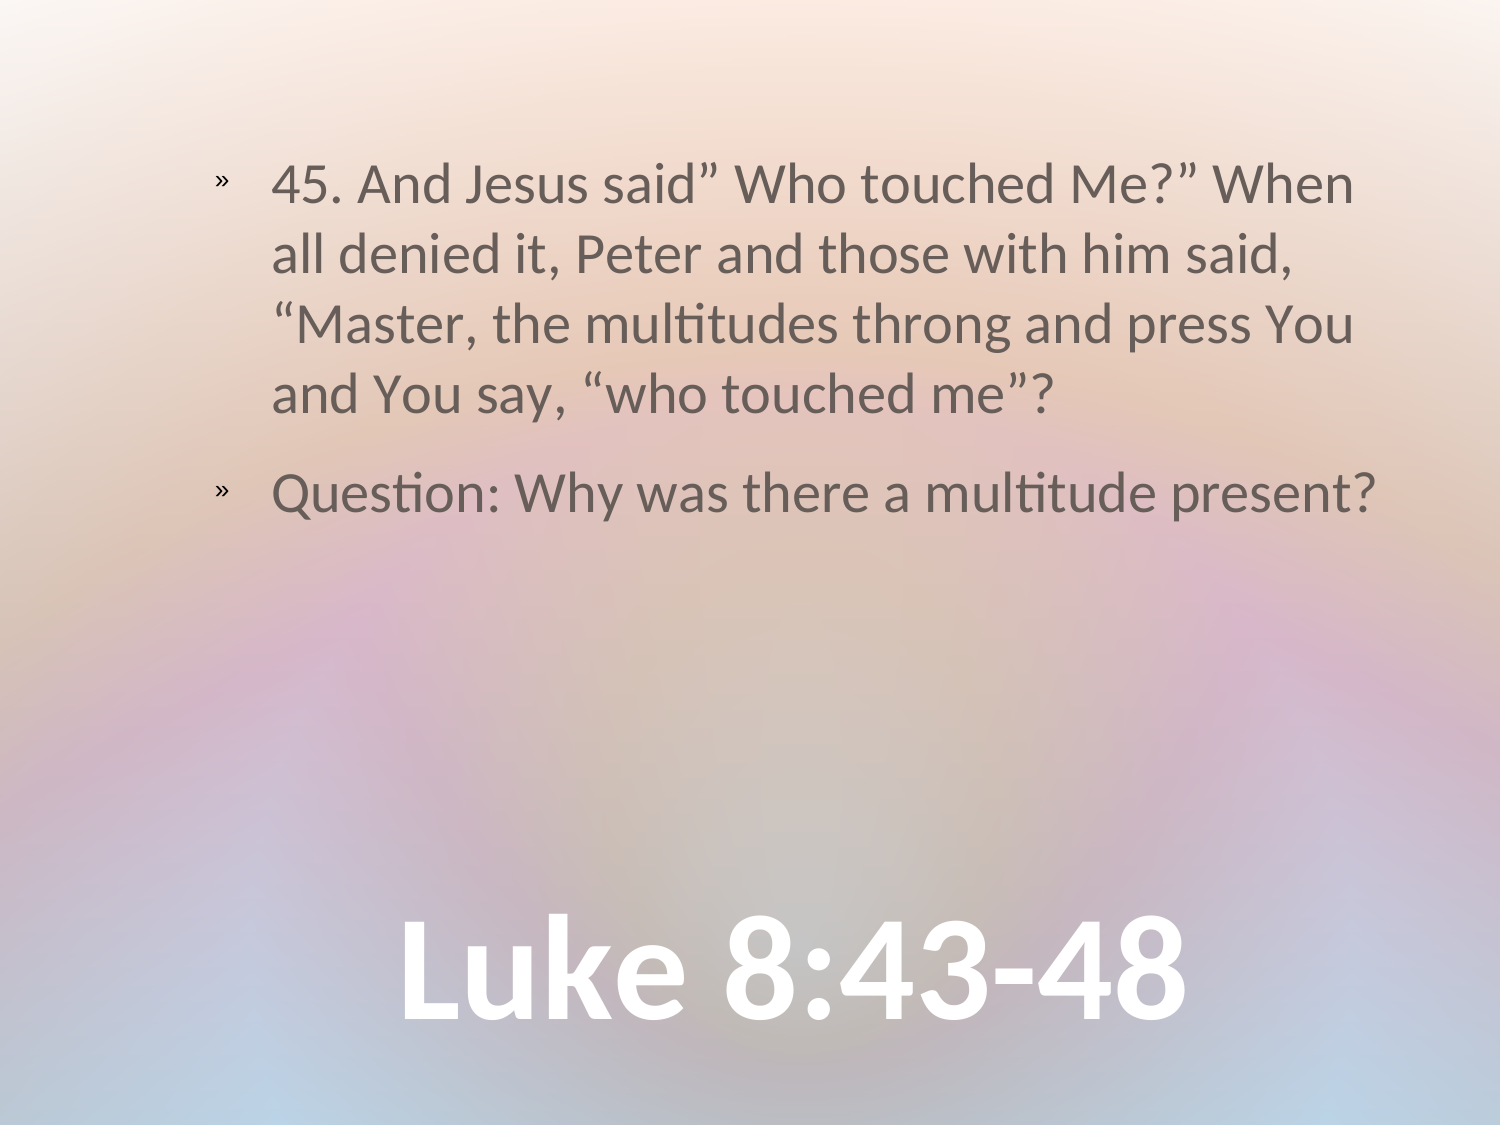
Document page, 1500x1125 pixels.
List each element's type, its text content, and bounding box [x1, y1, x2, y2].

title Luke 8:43-48 [200, 863, 1388, 1050]
picture [0, 0, 1500, 1125]
list 45. And Jesus said” Who touched Me?” When all denied it, Peter and those with him said, “Master, the multitudes throng and press You and You say, “who touched me”? Question: Why was there a multitude present? [200, 137, 1425, 863]
